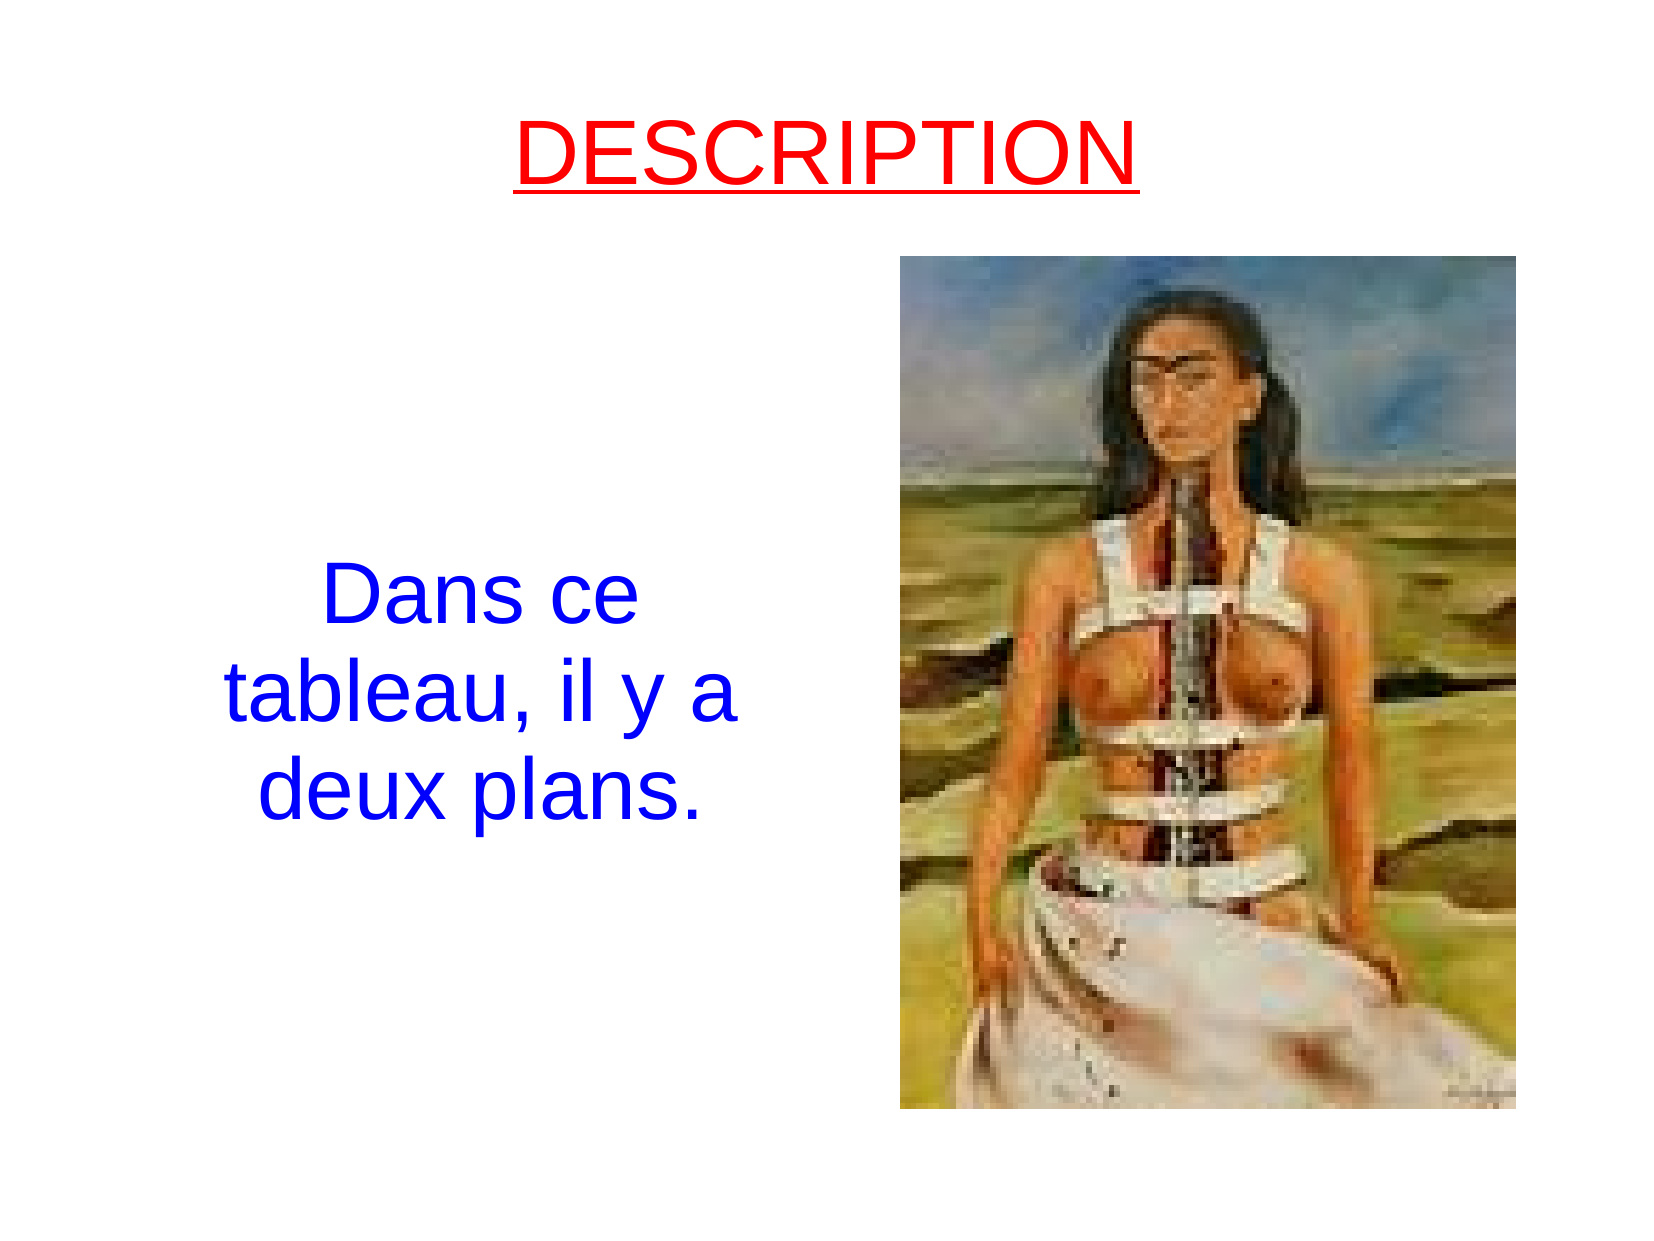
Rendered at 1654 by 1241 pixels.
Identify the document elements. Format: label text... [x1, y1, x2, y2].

title DESCRIPTION [82, 49, 1571, 257]
picture [900, 256, 1516, 1109]
list Dans ce tableau, il y a deux plans. [82, 290, 809, 1109]
